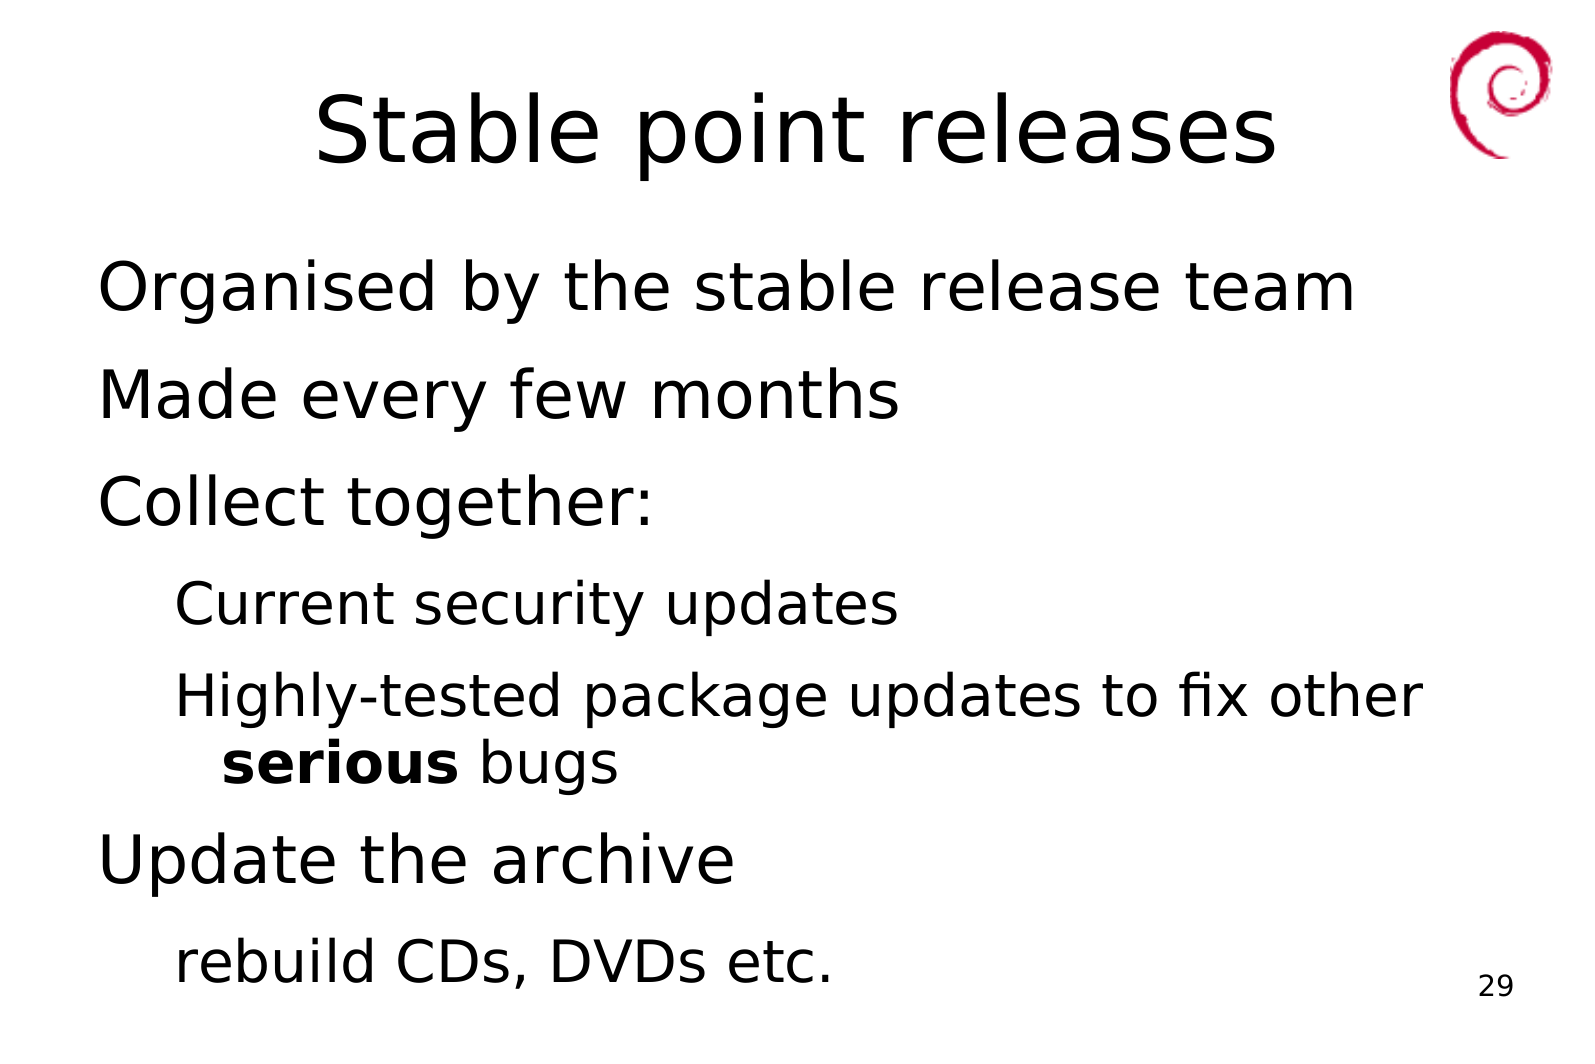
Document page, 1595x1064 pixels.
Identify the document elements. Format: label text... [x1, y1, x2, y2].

picture [1450, 31, 1555, 159]
list Organised by the stable release team Made every few months Collect together: Current security updates Highly-tested package updates to fix other serious bugs Update the archive rebuild CDs, DVDs etc. [79, 248, 1515, 997]
title Stable point releases [79, 42, 1515, 221]
